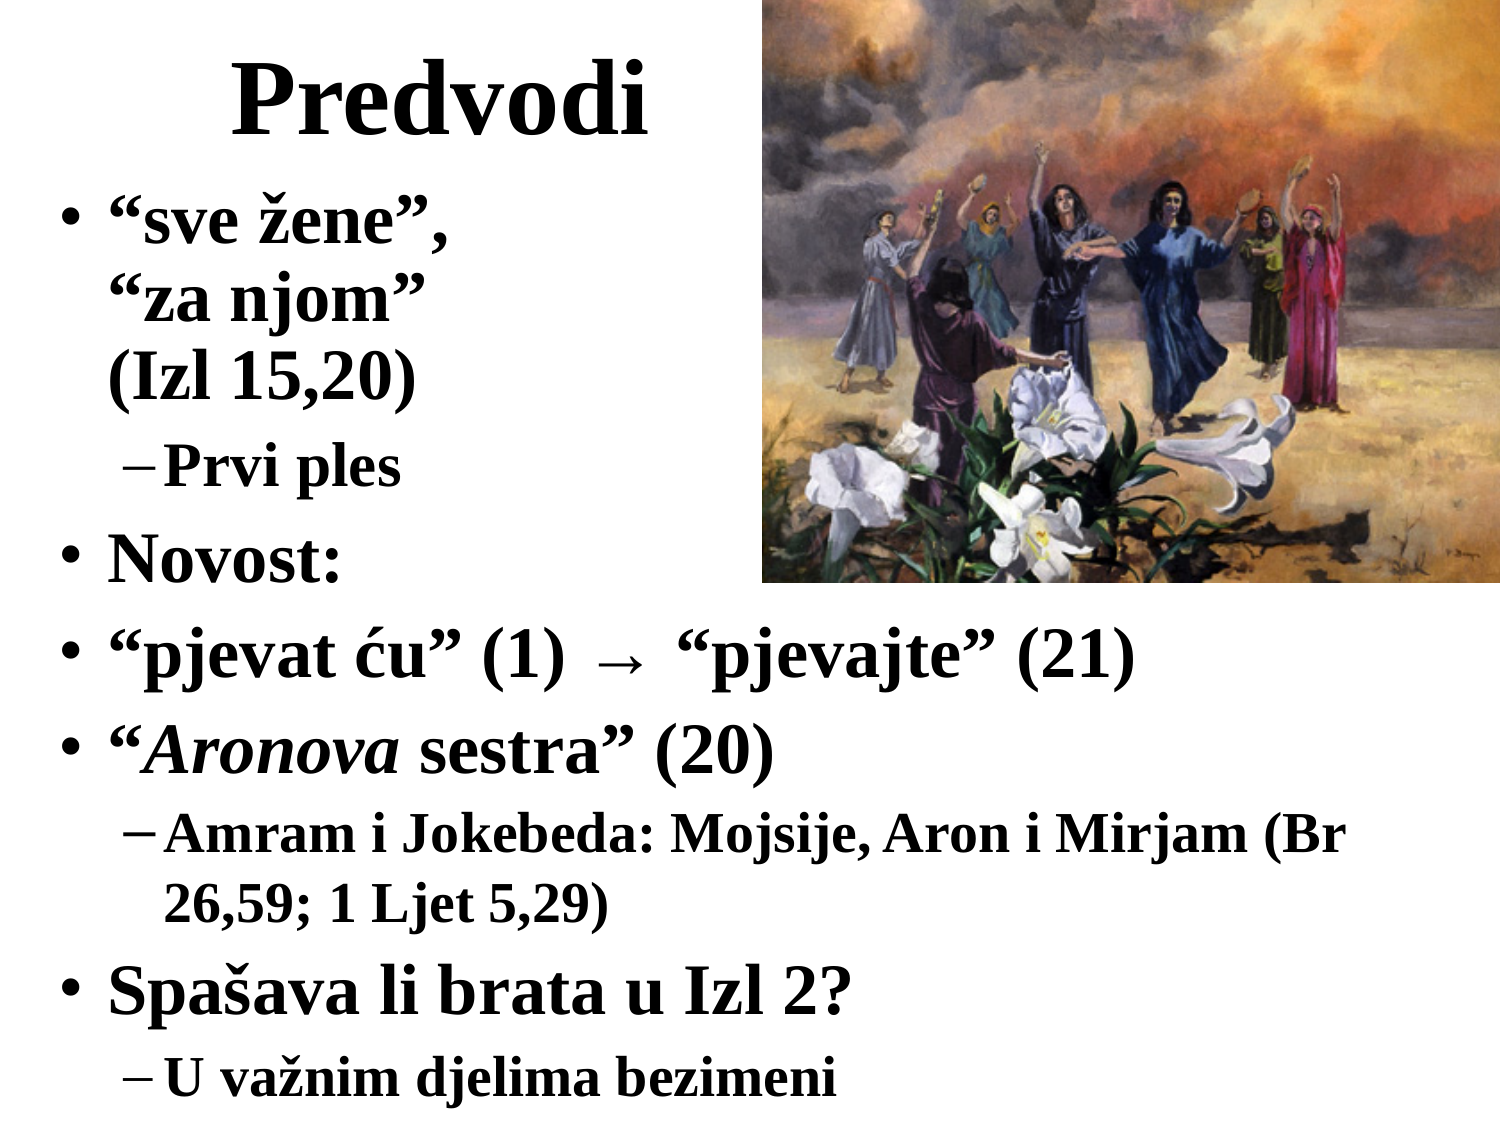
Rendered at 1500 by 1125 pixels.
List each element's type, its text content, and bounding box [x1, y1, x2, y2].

list “sve žene”, “za njom” (Izl 15,20) Prvi ples Novost: “pjevat ću” (1) → “pjevajte” (21) “Aronova sestra” (20) Amram i Jokebeda: Mojsije, Aron i Mirjam (Br 26,59; 1 Ljet 5,29) Spašava li brata u Izl 2? U važnim djelima bezimeni [41, 172, 1464, 1125]
title Predvodi [65, 18, 762, 172]
picture [762, 0, 1500, 583]
